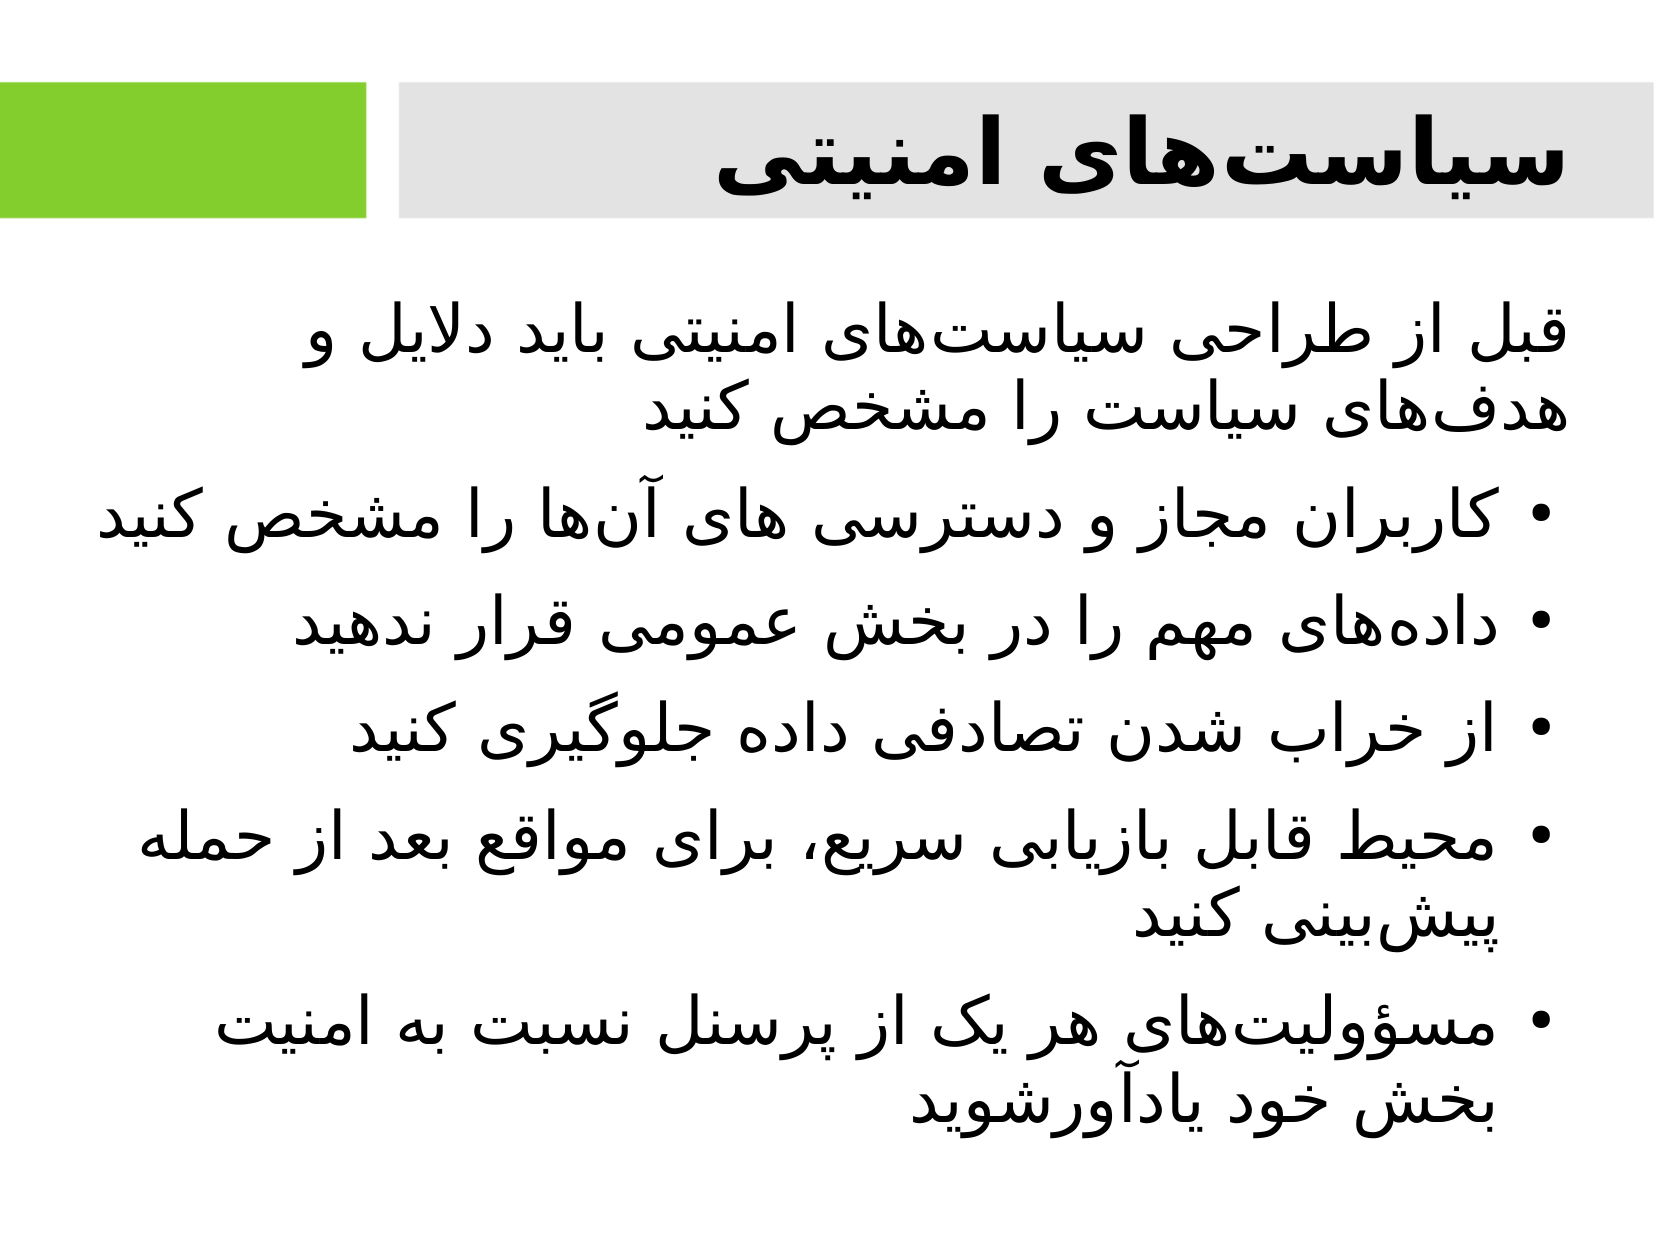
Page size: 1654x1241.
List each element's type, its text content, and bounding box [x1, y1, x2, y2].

title سیاست‌های امنیتی [82, 49, 1571, 257]
list قبل از طراحی سیاست‌های امنیتی باید دلایل و هدف‌های سیاست را مشخص کنید کاربران مجاز و دسترسی های آن‌ها را مشخص کنید داده‌های مهم را در بخش عمومی قرار ندهید از خراب شدن تصادفی داده جلوگیری کنید محیط قابل بازیابی سریع، برای مواقع بعد از حمله پیش‌بینی کنید مسؤولیت‌های هر یک از پرسنل نسبت به امنیت بخش خود یادآورشوید [82, 290, 1571, 1182]
picture [0, 0, 1654, 1241]
